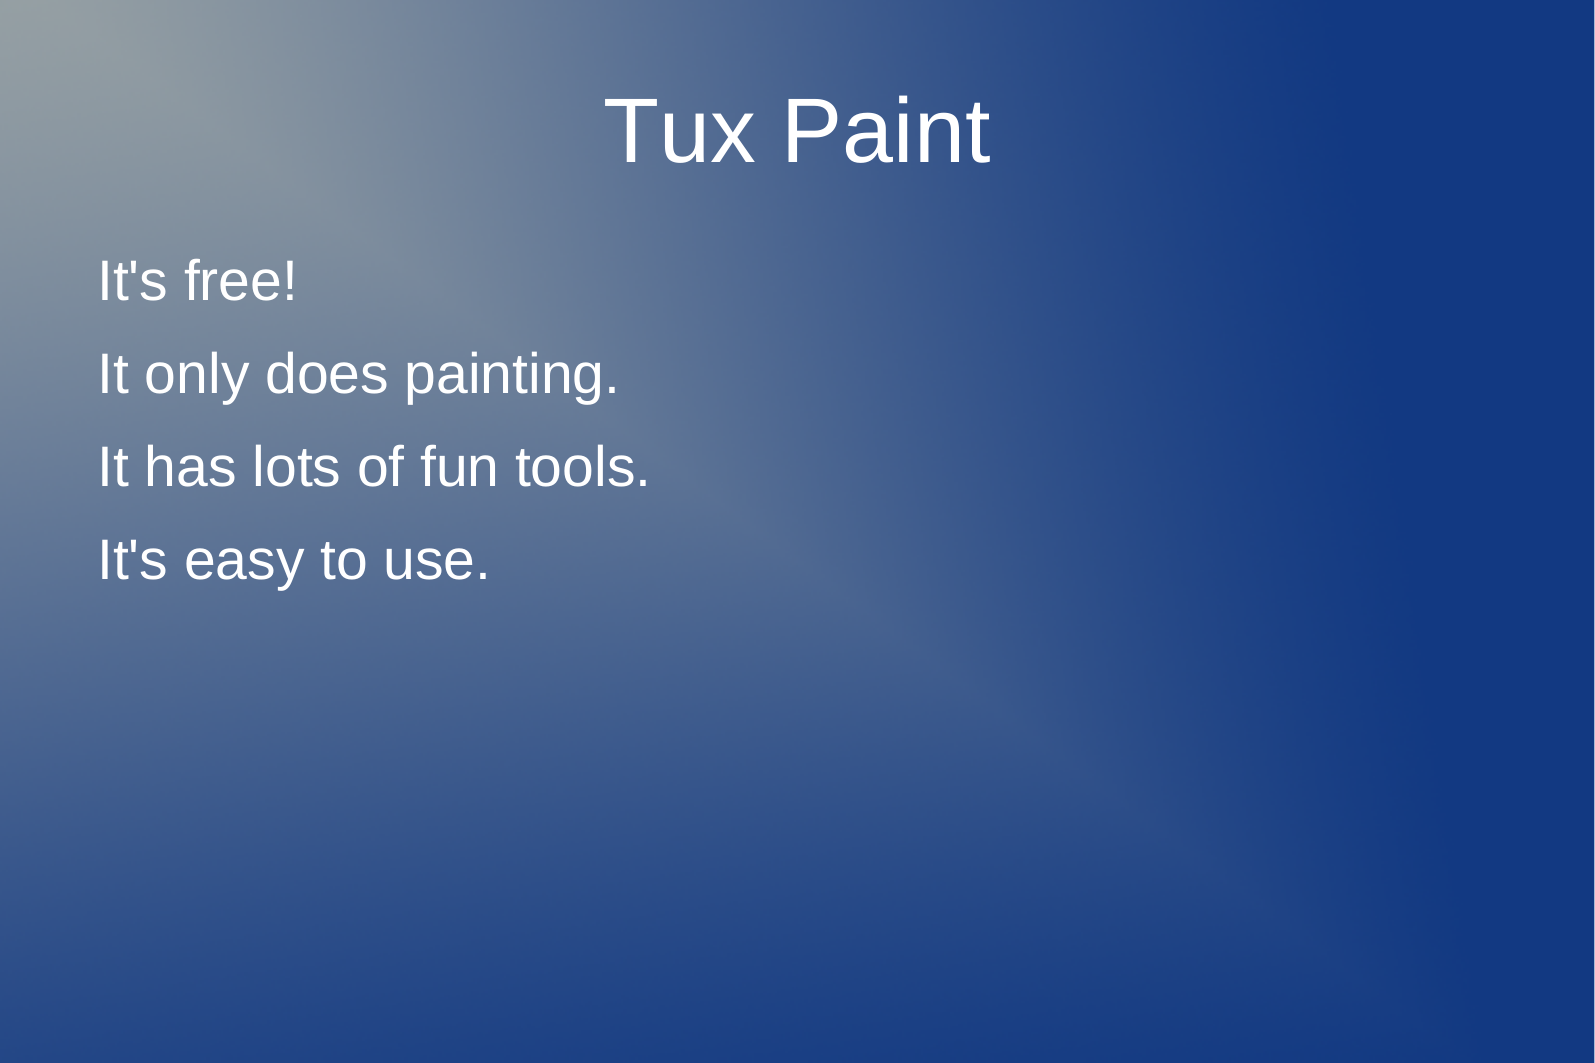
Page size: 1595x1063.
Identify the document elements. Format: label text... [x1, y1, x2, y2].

title Tux Paint [79, 42, 1515, 220]
picture [0, 0, 1595, 1063]
list It's free! It only does painting. It has lots of fun tools. It's easy to use. [79, 248, 1515, 951]
